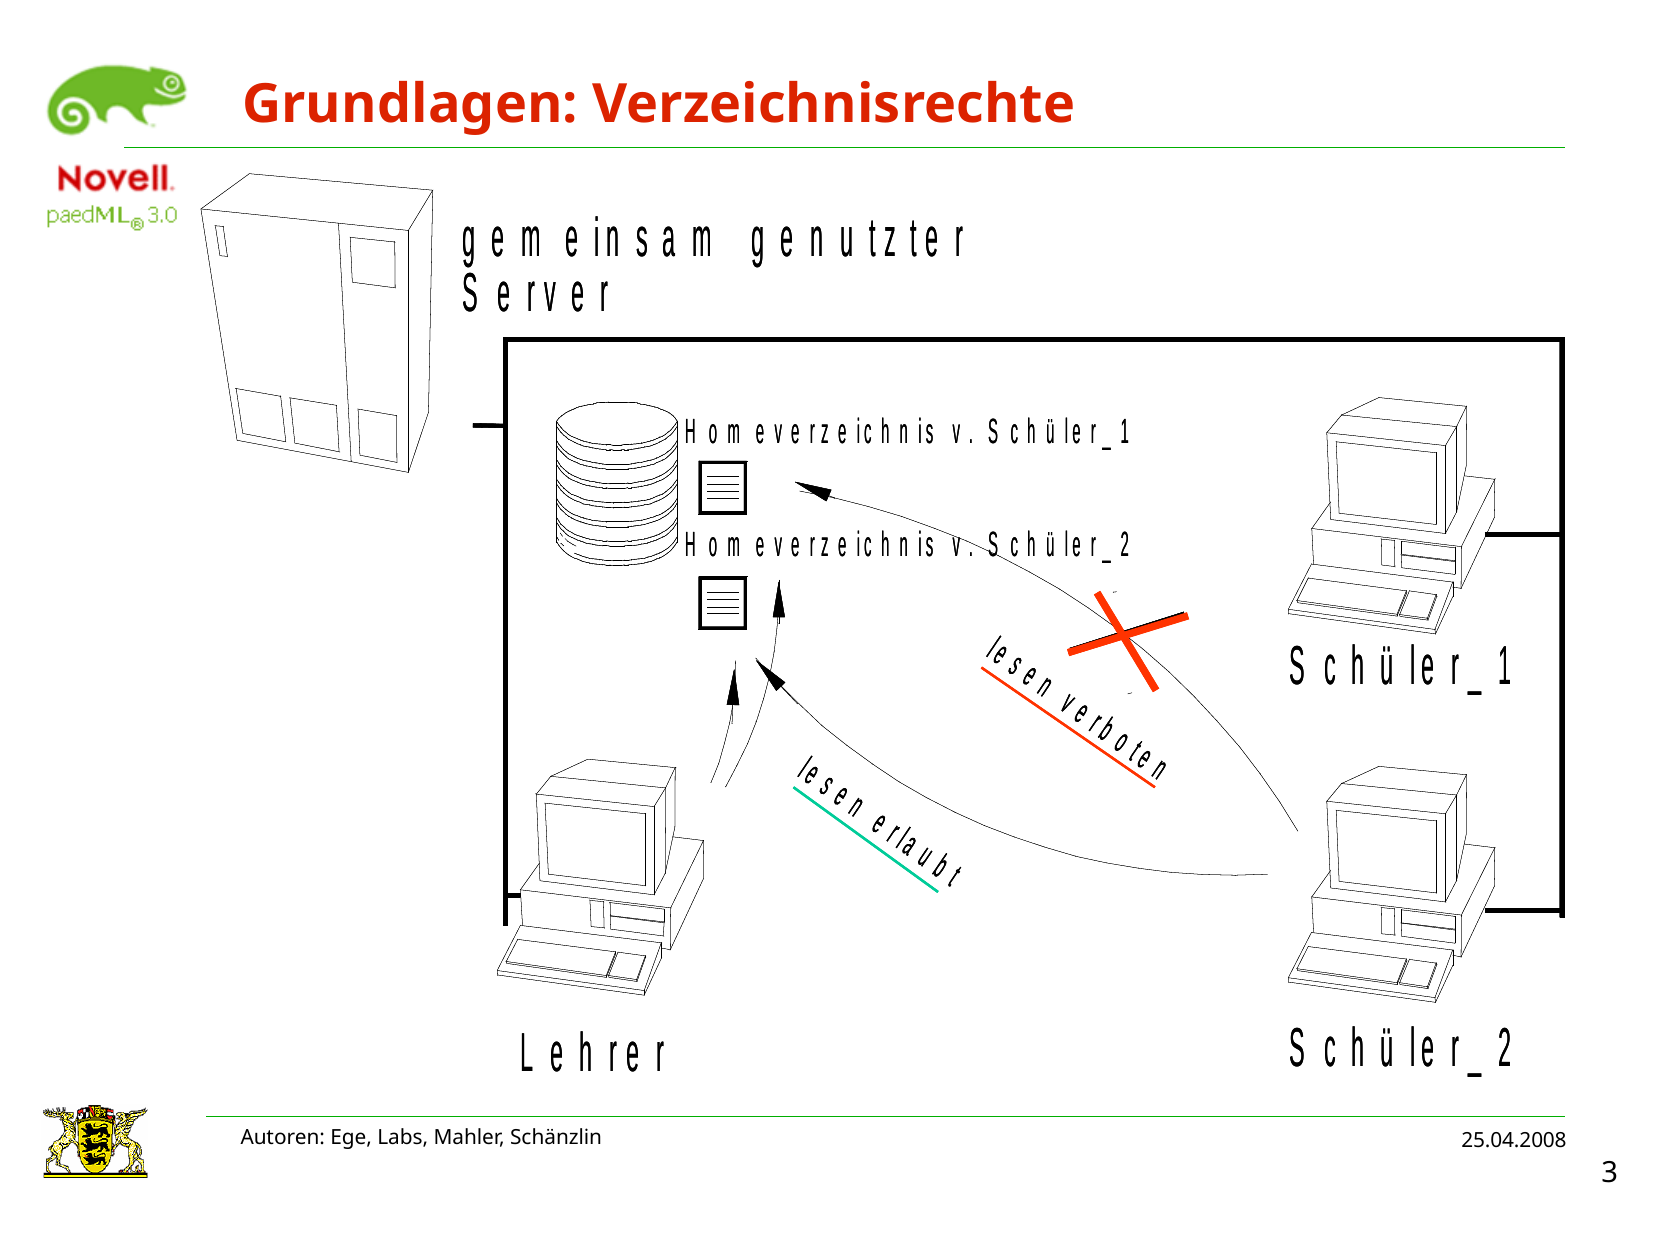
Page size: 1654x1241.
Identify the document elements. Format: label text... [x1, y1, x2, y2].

picture [29, 34, 199, 237]
picture [200, 173, 1567, 1091]
title Grundlagen: Verzeichnisrechte [242, 67, 1577, 136]
picture [41, 1104, 148, 1180]
